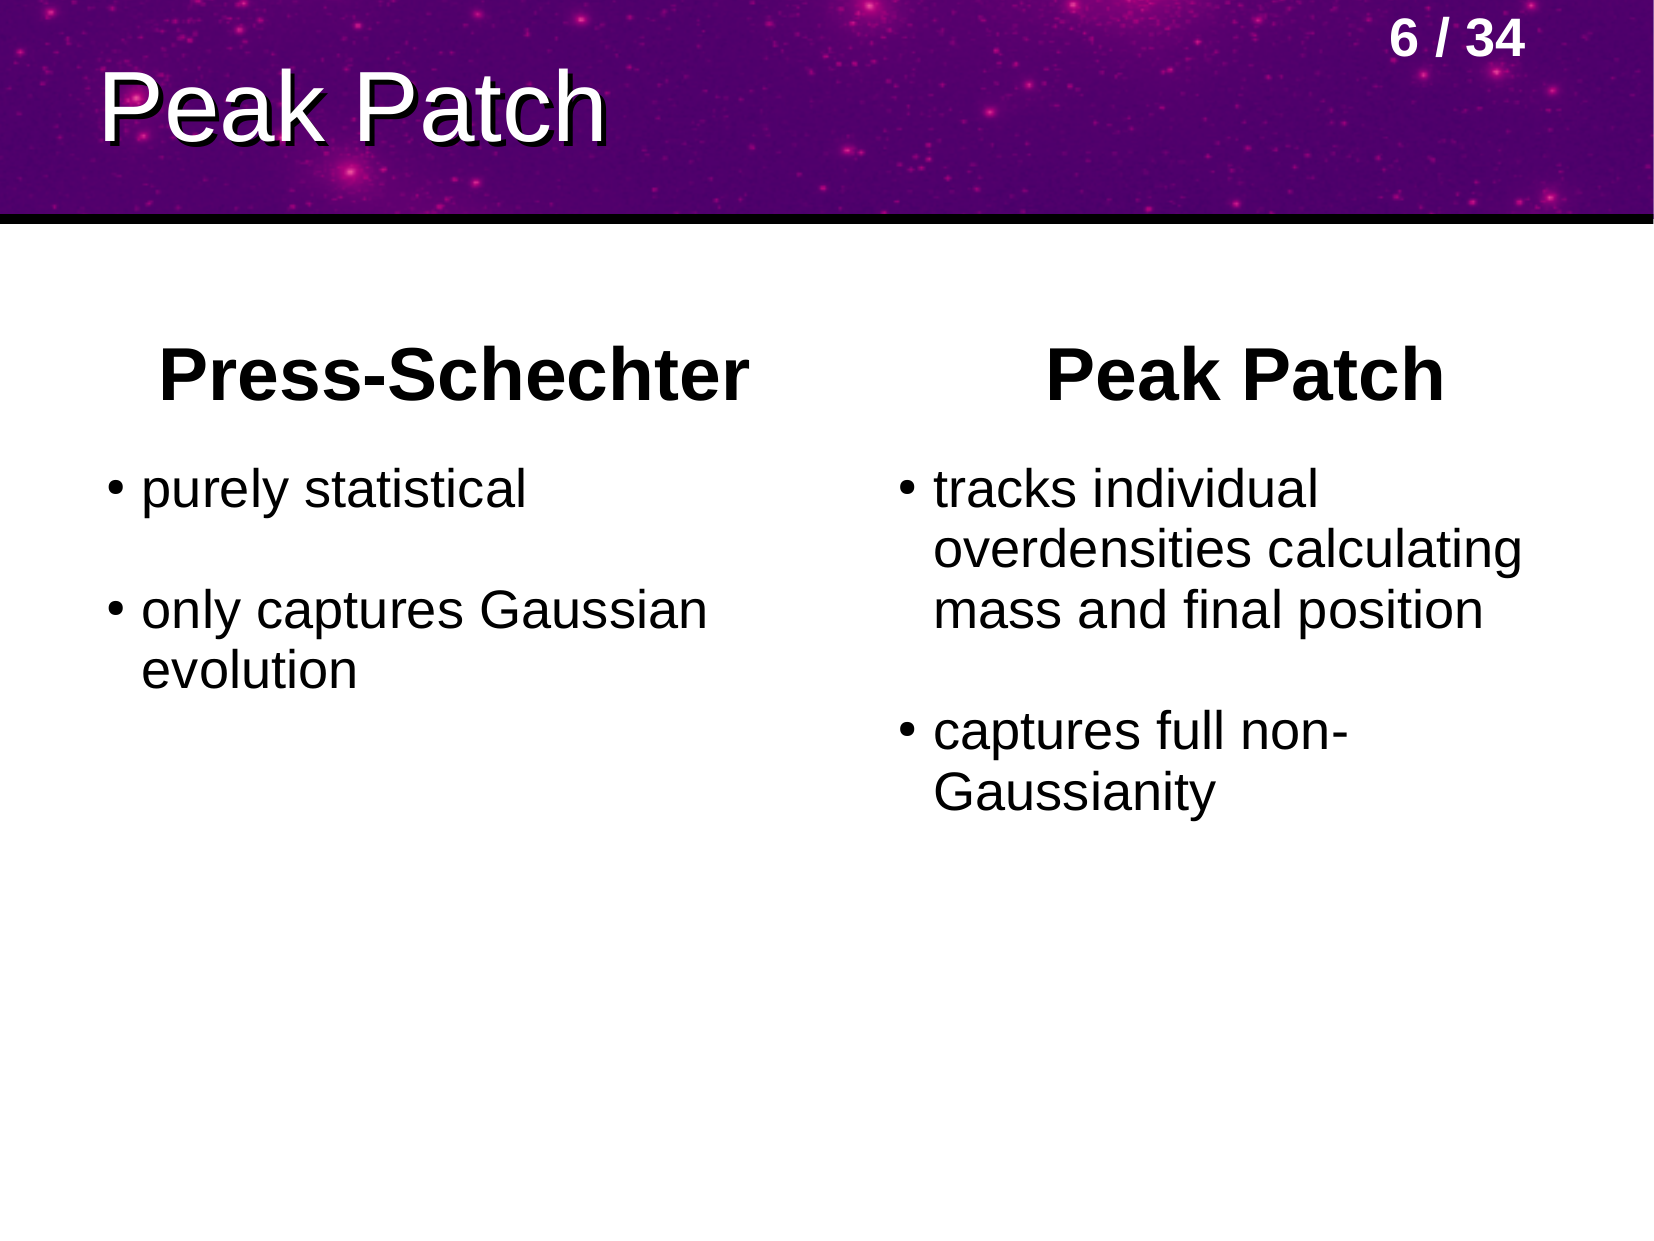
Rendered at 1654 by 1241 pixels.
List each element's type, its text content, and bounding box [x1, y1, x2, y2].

text_box <number> / 34 [1375, 0, 1654, 77]
text_box Peak Patch tracks individual overdensities calculating mass and final position captures full non-Gaussianity [897, 332, 1560, 851]
text_box Press-Schechter purely statistical only captures Gaussian evolution [106, 332, 768, 851]
picture [0, 0, 1654, 214]
text_box Peak Patch [82, 44, 1264, 171]
